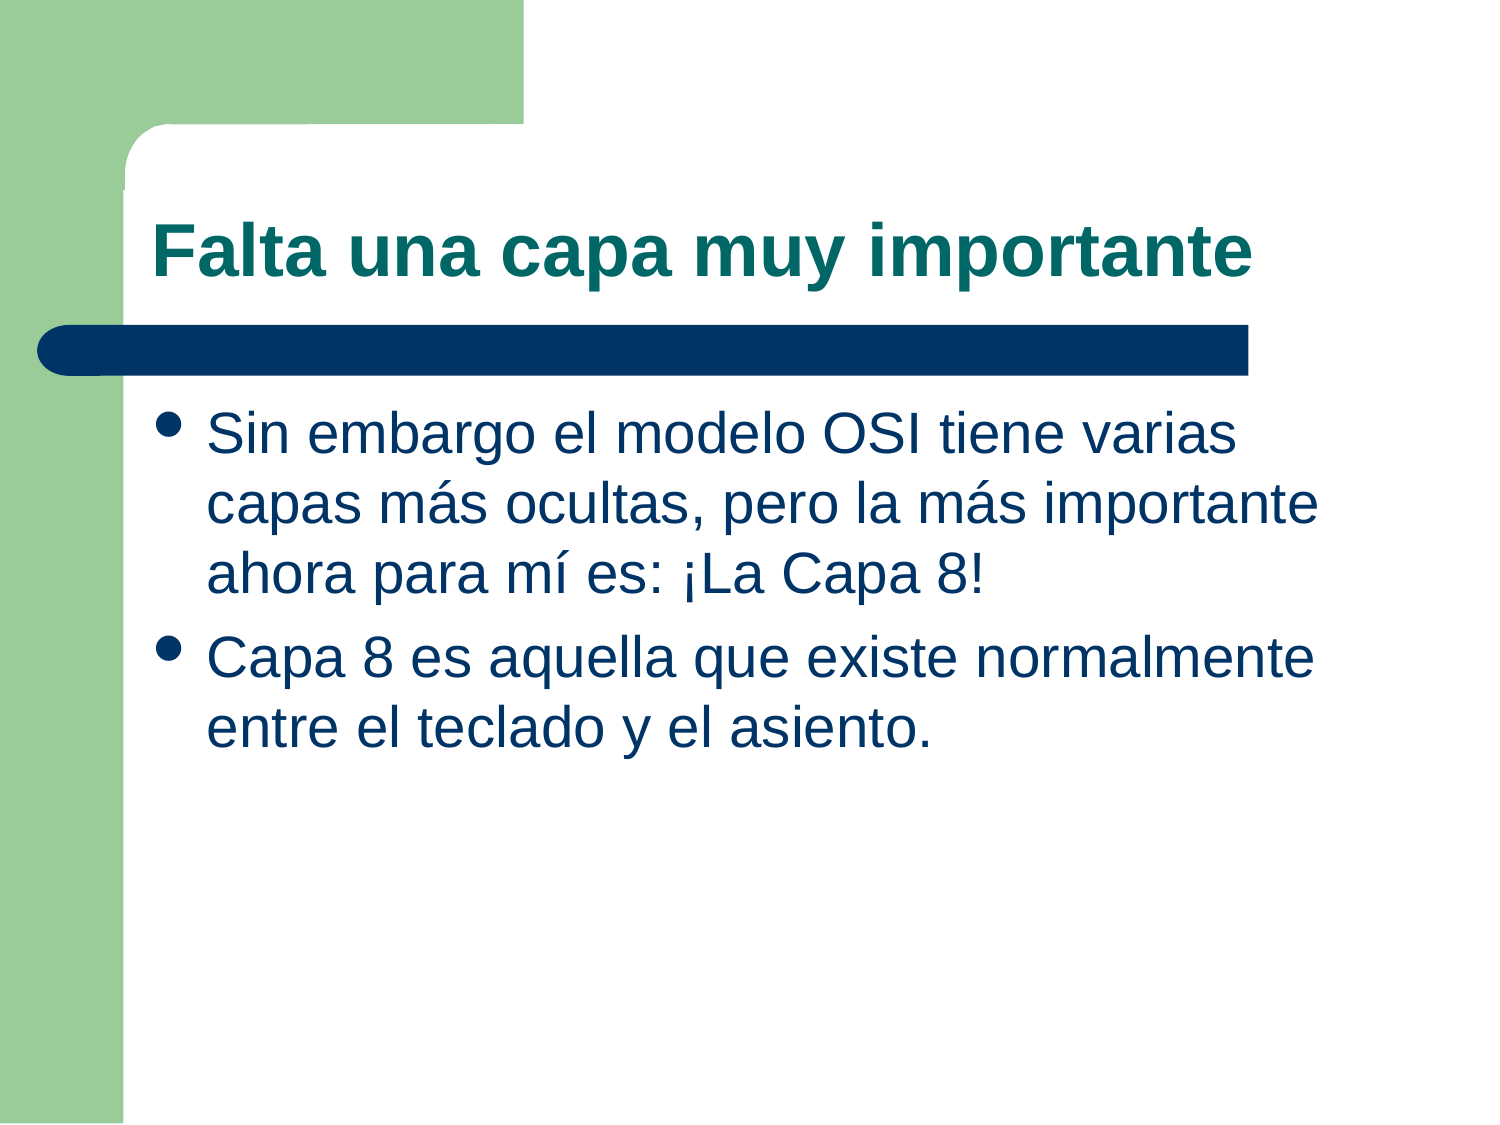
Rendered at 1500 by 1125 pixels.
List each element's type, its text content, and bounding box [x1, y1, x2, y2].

title Falta una capa muy importante [136, 136, 1414, 301]
list Sin embargo el modelo OSI tiene varias capas más ocultas, pero la más importante ahora para mí es: ¡La Capa 8! Capa 8 es aquella que existe normalmente entre el teclado y el asiento. [137, 387, 1400, 1125]
